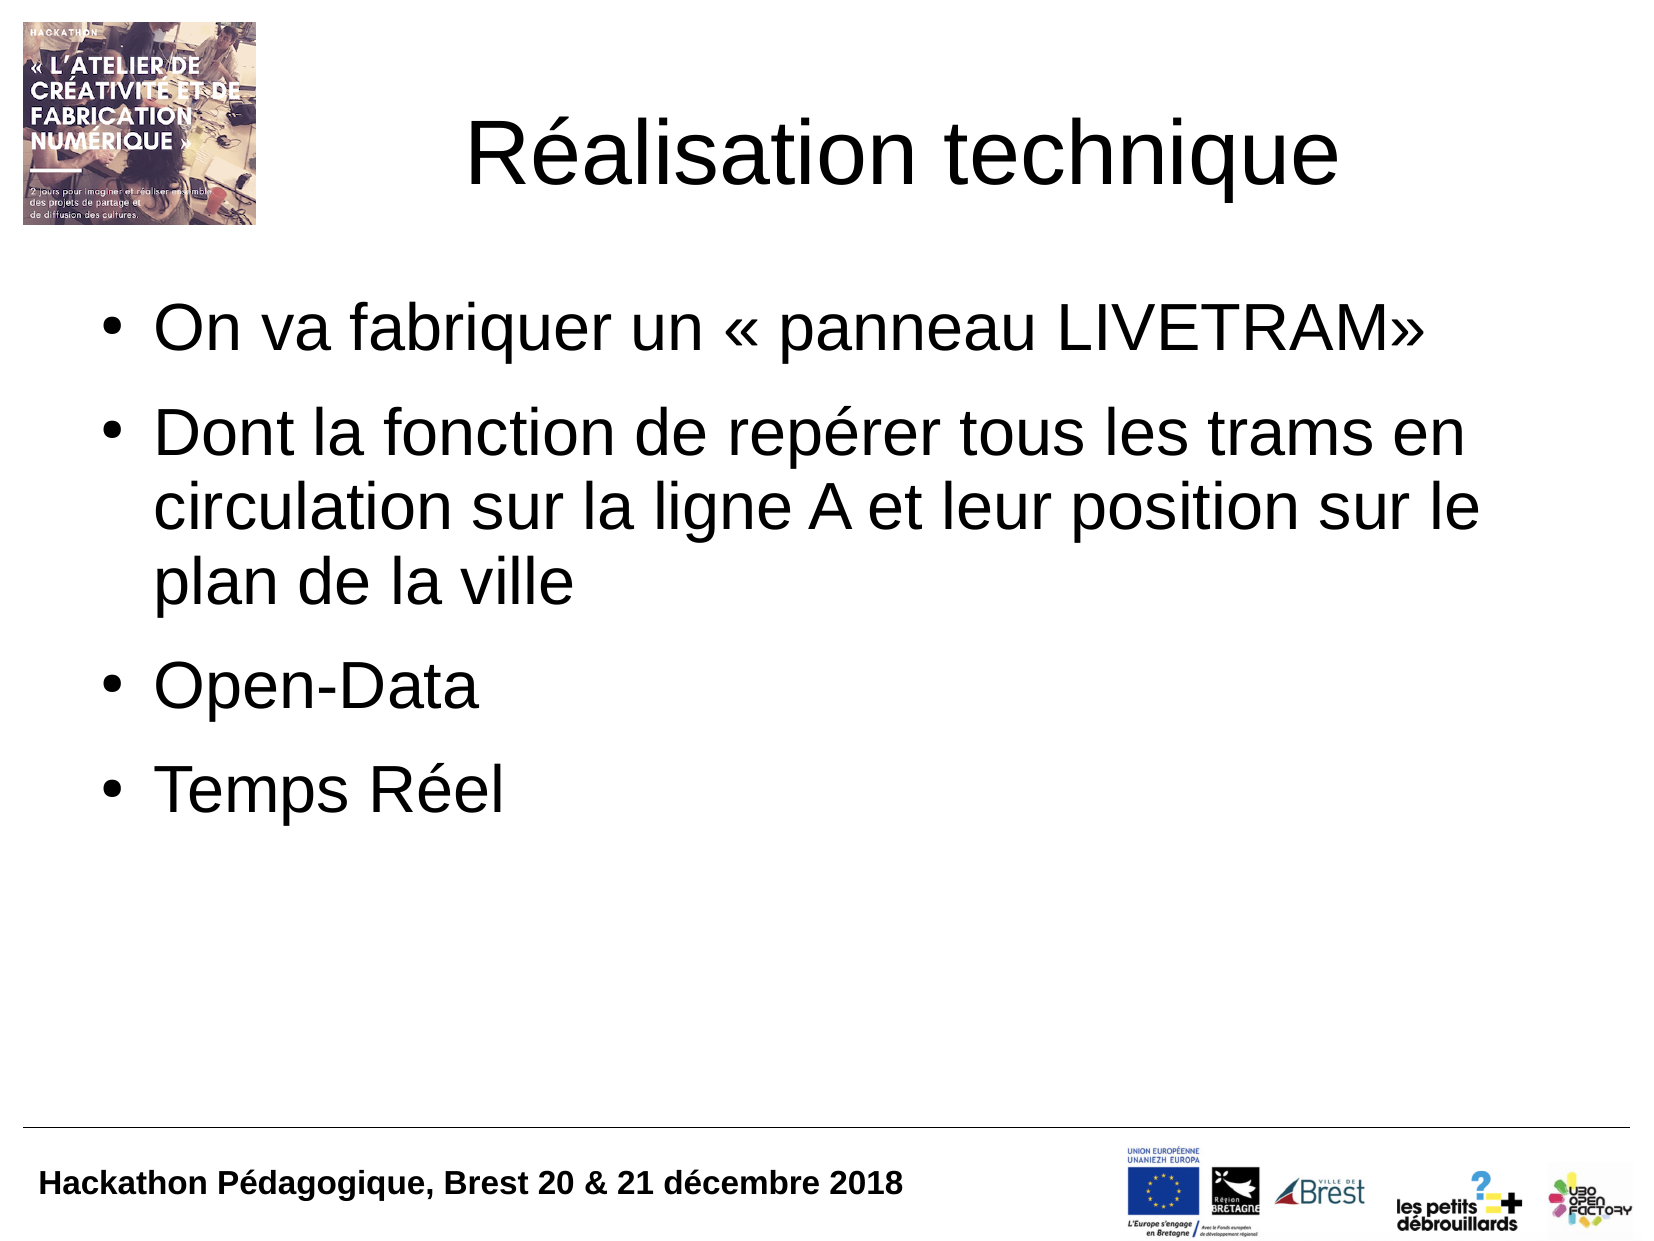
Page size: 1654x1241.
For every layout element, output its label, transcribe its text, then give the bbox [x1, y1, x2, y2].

title Réalisation technique [236, 49, 1571, 257]
text_box Hackathon Pédagogique, Brest 20 & 21 décembre 2018 [23, 1157, 945, 1211]
picture [1120, 1137, 1642, 1241]
list On va fabriquer un « panneau LIVETRAM» Dont la fonction de repérer tous les trams en circulation sur la ligne A et leur position sur le plan de la ville Open-Data Temps Réel [82, 290, 1571, 1109]
picture [23, 22, 256, 225]
